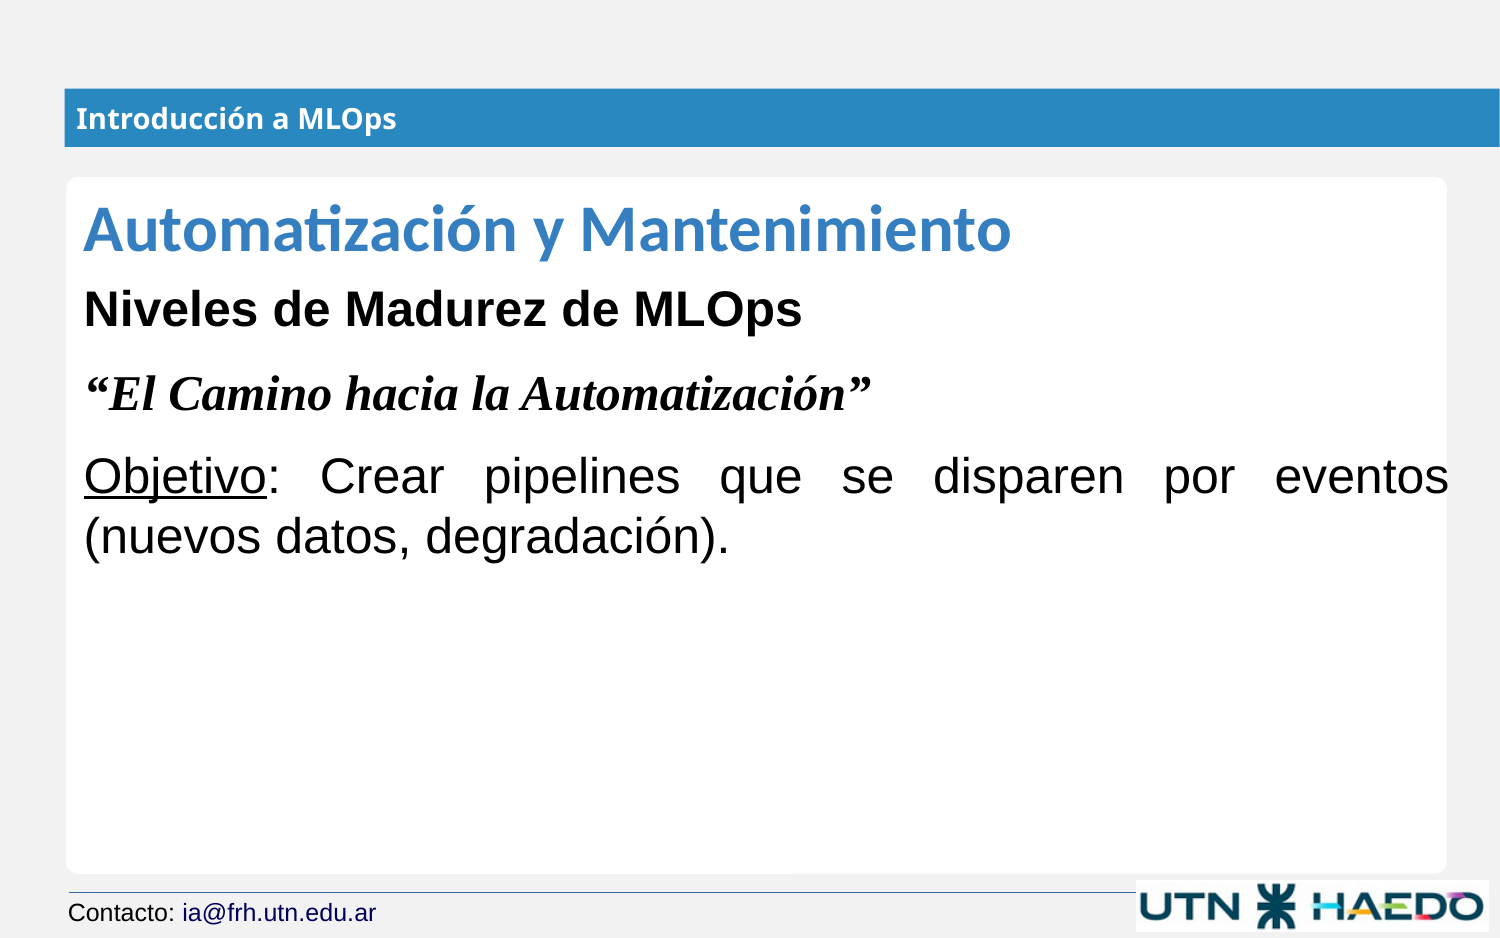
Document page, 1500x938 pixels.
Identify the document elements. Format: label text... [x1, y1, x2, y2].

text_box Automatización y Mantenimiento Niveles de Madurez de MLOps “El Camino hacia la Automatización” Objetivo: Crear pipelines que se disparen por eventos (nuevos datos, degradación). [68, 177, 1465, 874]
text_box Introducción a MLOps [64, 88, 1500, 147]
picture [1136, 880, 1489, 932]
